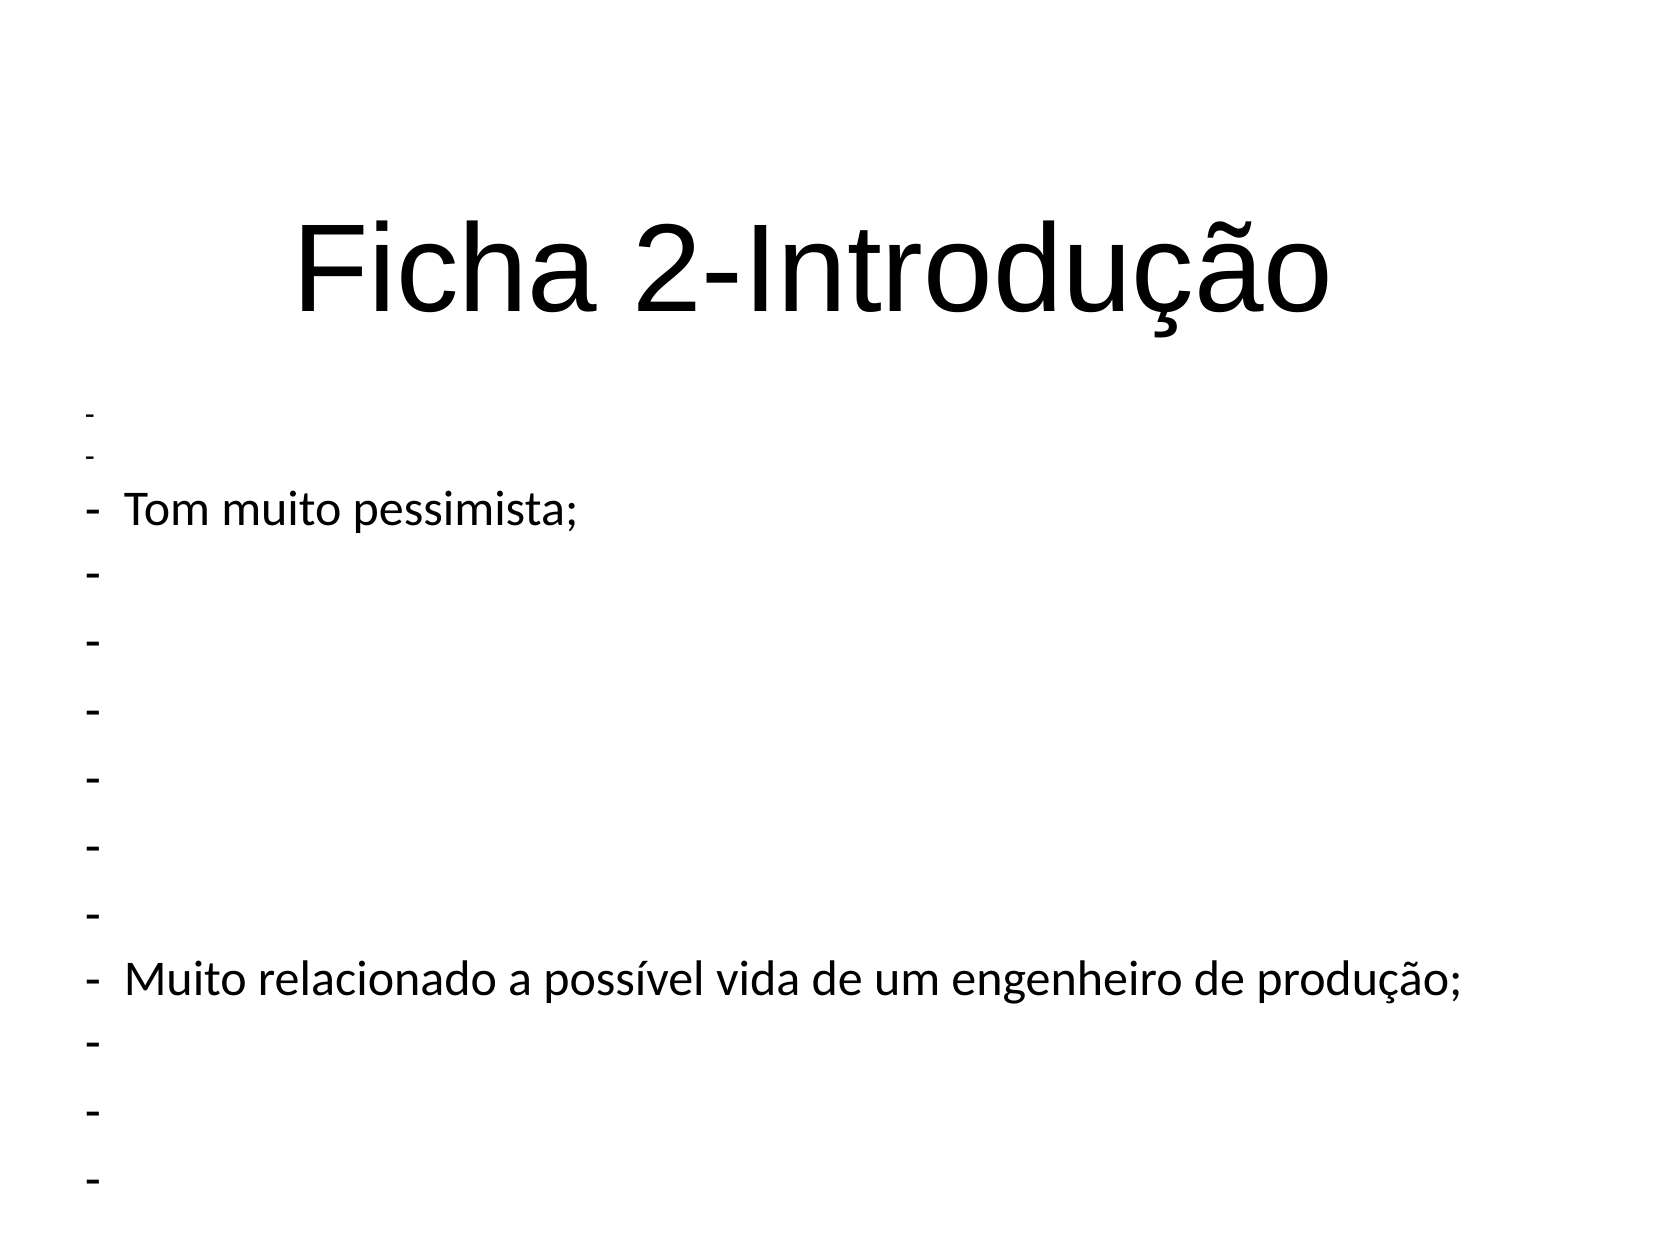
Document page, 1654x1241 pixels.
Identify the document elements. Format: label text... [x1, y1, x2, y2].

text_box Tom muito pessimista; Muito relacionado a possível vida de um engenheiro de produção; [69, 383, 1525, 1141]
title Ficha 2-Introdução [286, 168, 1341, 337]
